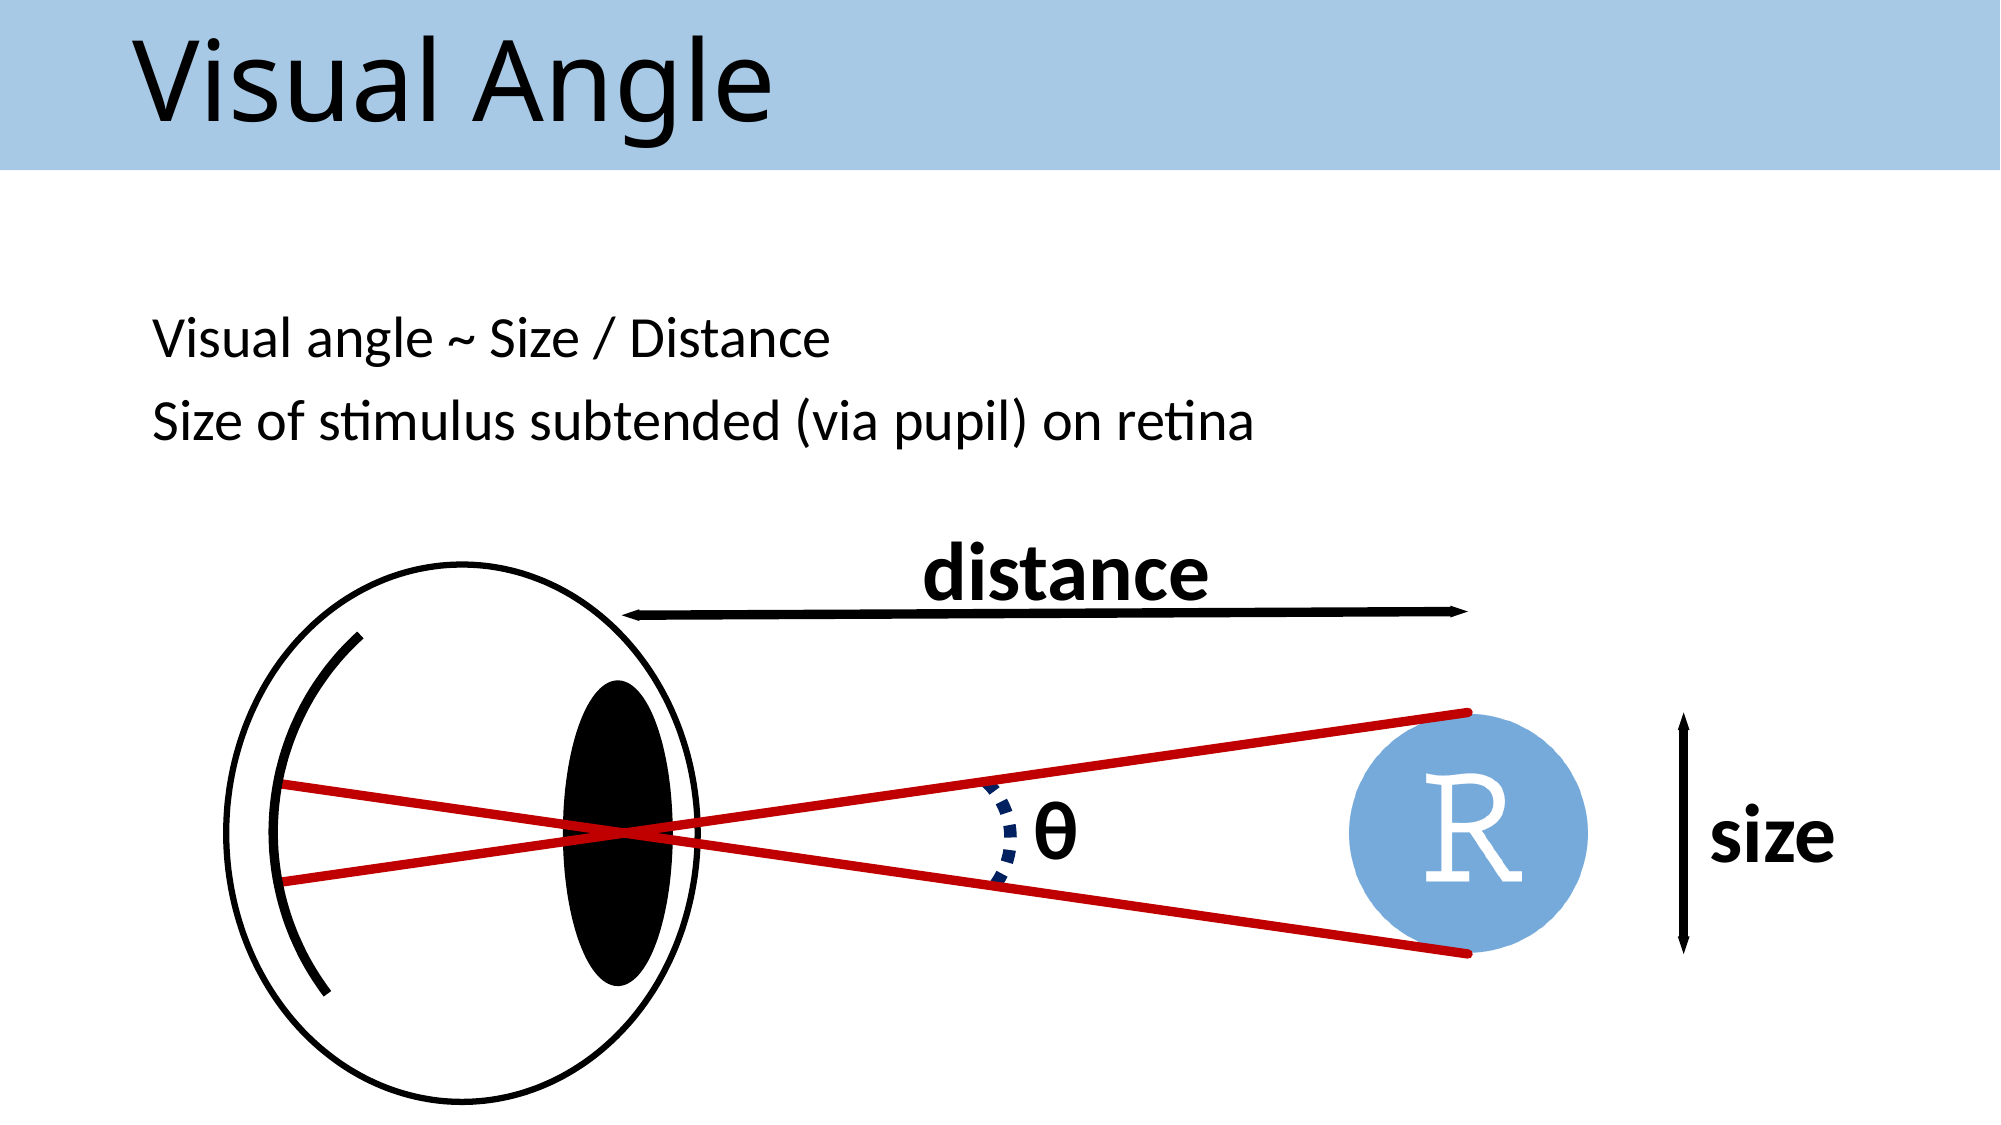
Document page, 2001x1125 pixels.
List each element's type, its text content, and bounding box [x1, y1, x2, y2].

text_box distance [907, 520, 1235, 607]
title Visual Angle [0, 0, 2000, 171]
picture [1347, 712, 1589, 954]
text_box θ [1018, 780, 1114, 867]
picture [1347, 712, 1430, 724]
text_box size [1694, 782, 1863, 869]
text_box [563, 830, 584, 836]
text_box [564, 681, 672, 828]
picture [1347, 942, 1428, 954]
list Visual angle ~ Size / Distance Size of stimulus subtended (via pupil) on retina [137, 299, 1863, 463]
text_box [564, 838, 672, 985]
